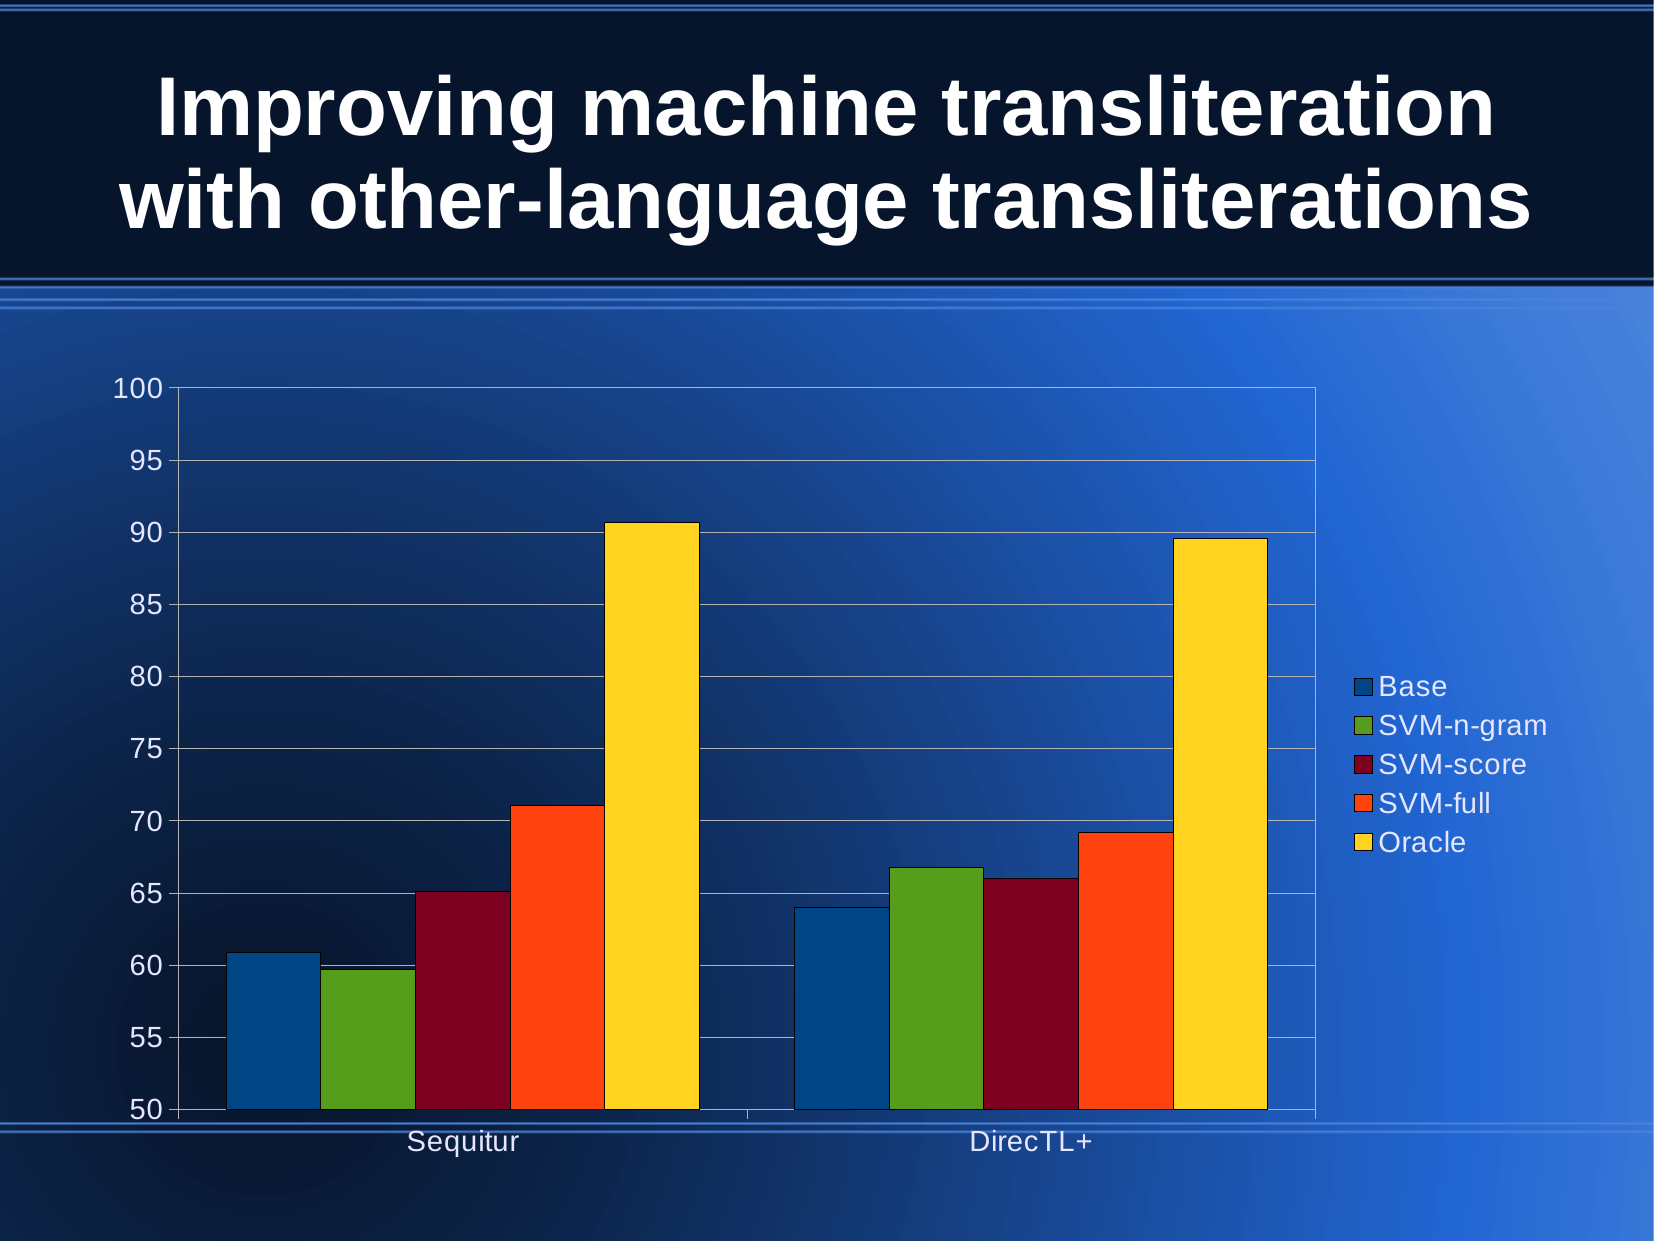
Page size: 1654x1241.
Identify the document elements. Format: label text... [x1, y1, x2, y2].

chart [82, 355, 1571, 1174]
picture [0, 0, 1654, 1241]
title Improving machine transliteration with other-language transliterations [82, 49, 1571, 257]
